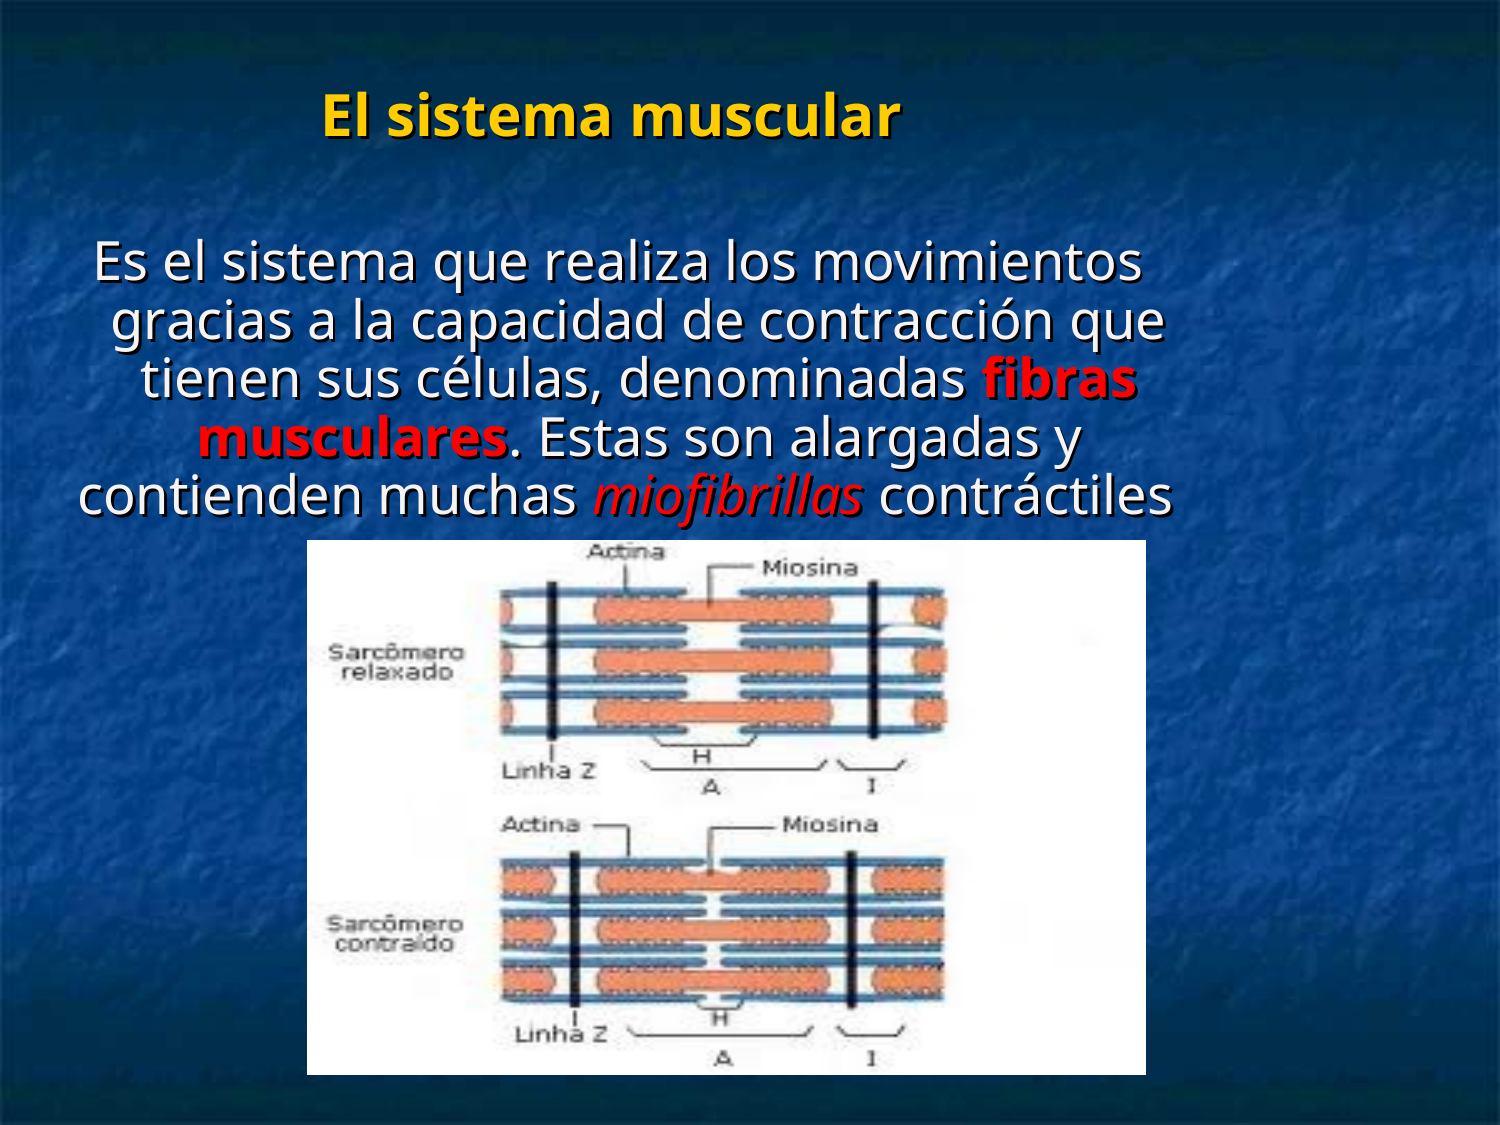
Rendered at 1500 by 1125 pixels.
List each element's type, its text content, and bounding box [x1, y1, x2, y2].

list El sistema muscular Es el sistema que realiza los movimientos gracias a la capacidad de contracción que tienen sus células, denominadas fibras musculares. Estas son alargadas y contienden muchas miofibrillas contráctiles [0, 78, 1223, 1012]
picture [0, 0, 1500, 1125]
